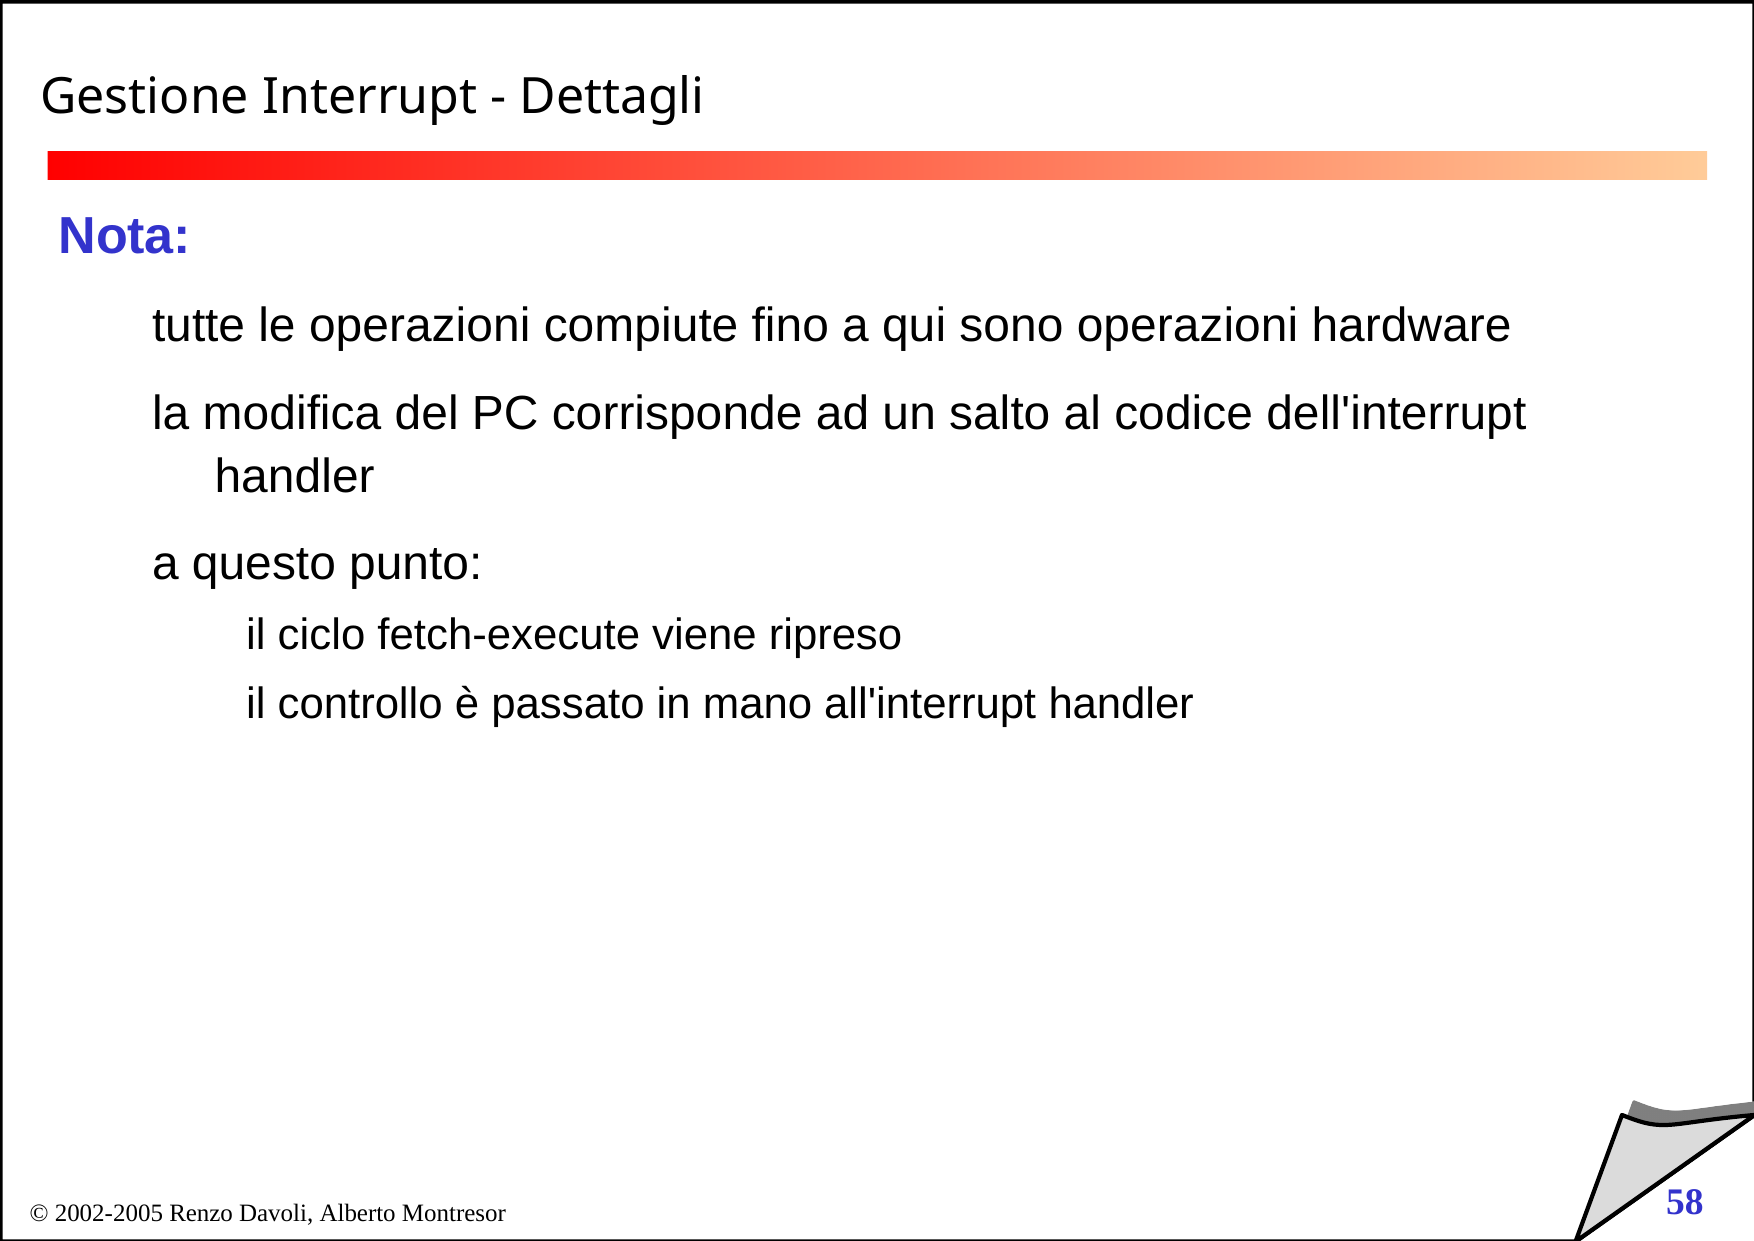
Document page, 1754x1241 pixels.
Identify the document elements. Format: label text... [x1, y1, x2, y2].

title Gestione Interrupt - Dettagli [40, 49, 1714, 144]
list Nota: tutte le operazioni compiute fino a qui sono operazioni hardware la modifica del PC corrisponde ad un salto al codice dell'interrupt handler a questo punto: il ciclo fetch-execute viene ripreso il controllo è passato in mano all'interrupt handler [58, 206, 1696, 815]
